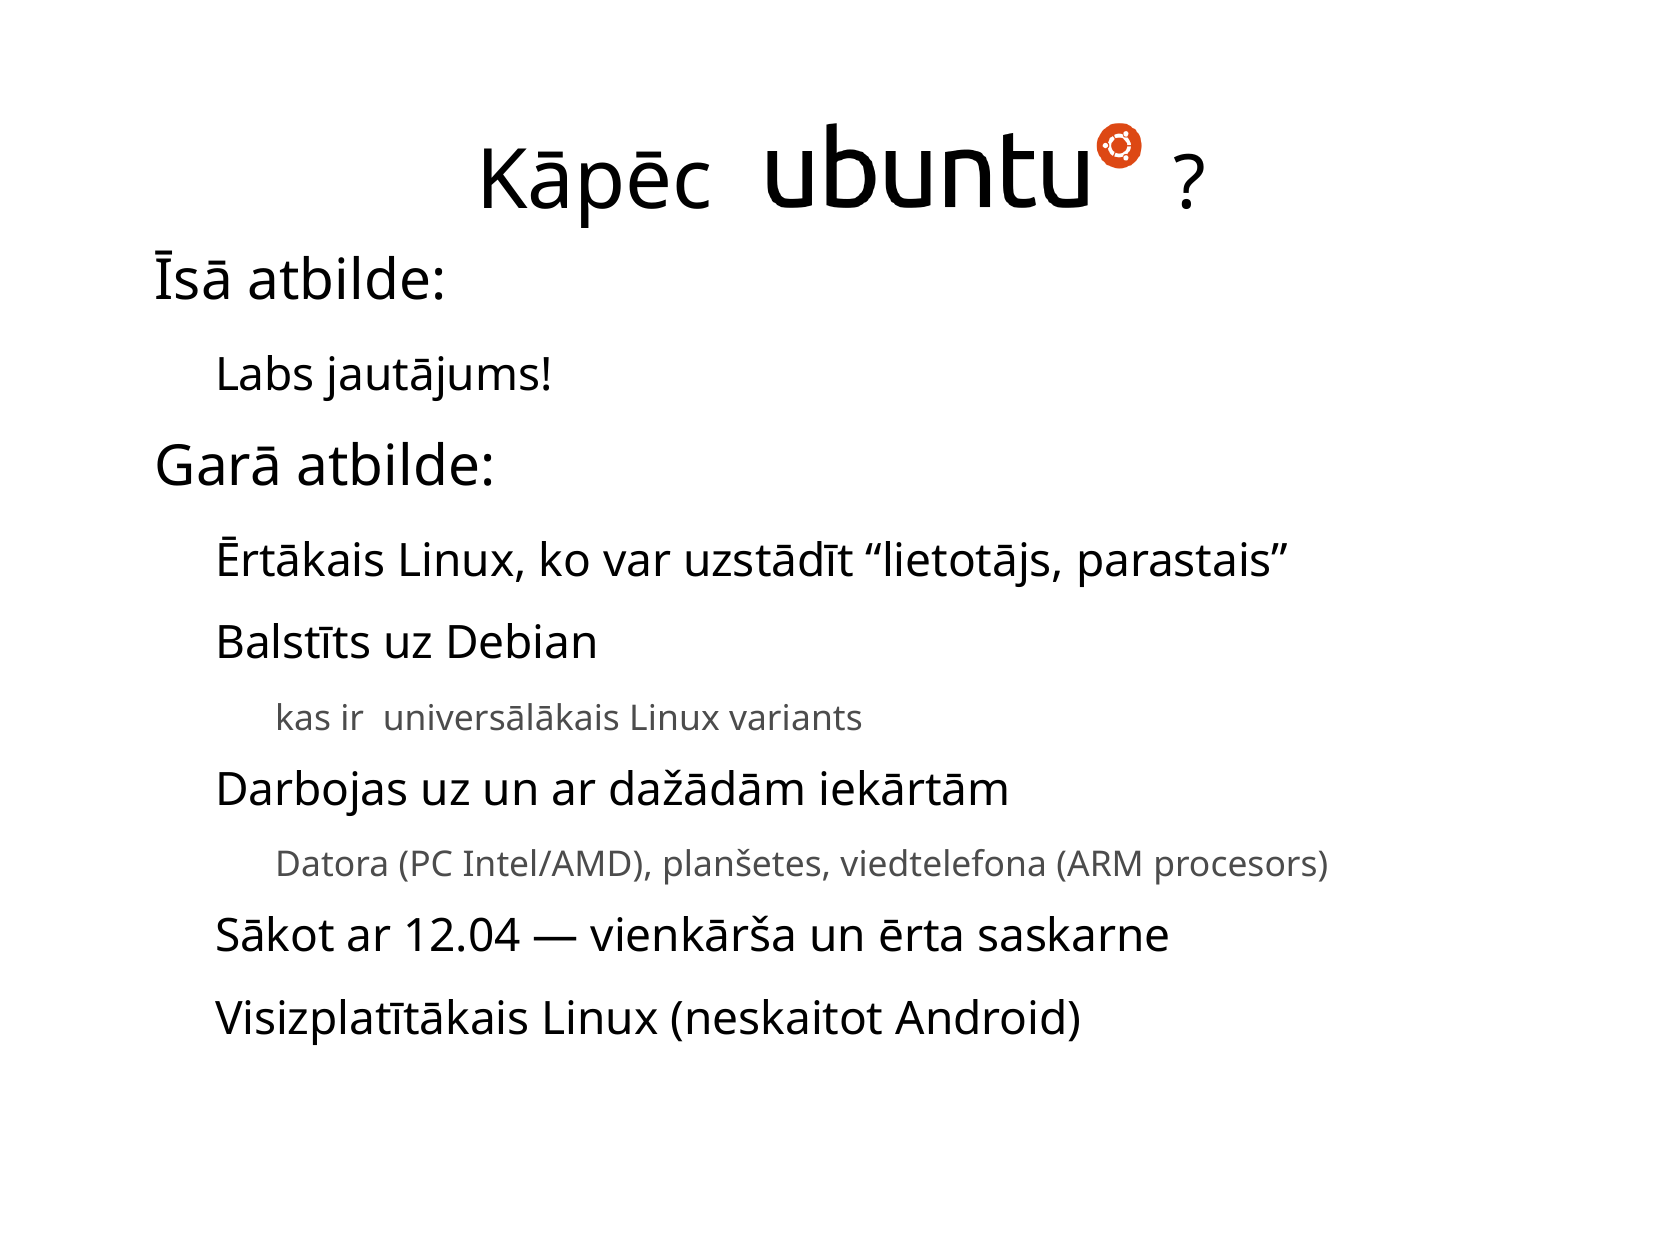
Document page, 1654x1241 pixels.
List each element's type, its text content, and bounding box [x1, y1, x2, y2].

list Īsā atbilde: Labs jautājums! Garā atbilde: Ērtākais Linux, ko var uzstādīt “lietotājs, parastais” Balstīts uz Debian kas ir universālākais Linux variants Darbojas uz un ar dažādām iekārtām Datora (PC Intel/AMD), planšetes, viedtelefona (ARM procesors) Sākot ar 12.04 — vienkārša un ērta saskarne Visizplatītākais Linux (neskaitot Android) [94, 238, 1583, 1058]
picture [763, 119, 1145, 212]
title Kāpēc Ubuntu ? [159, 118, 1524, 235]
